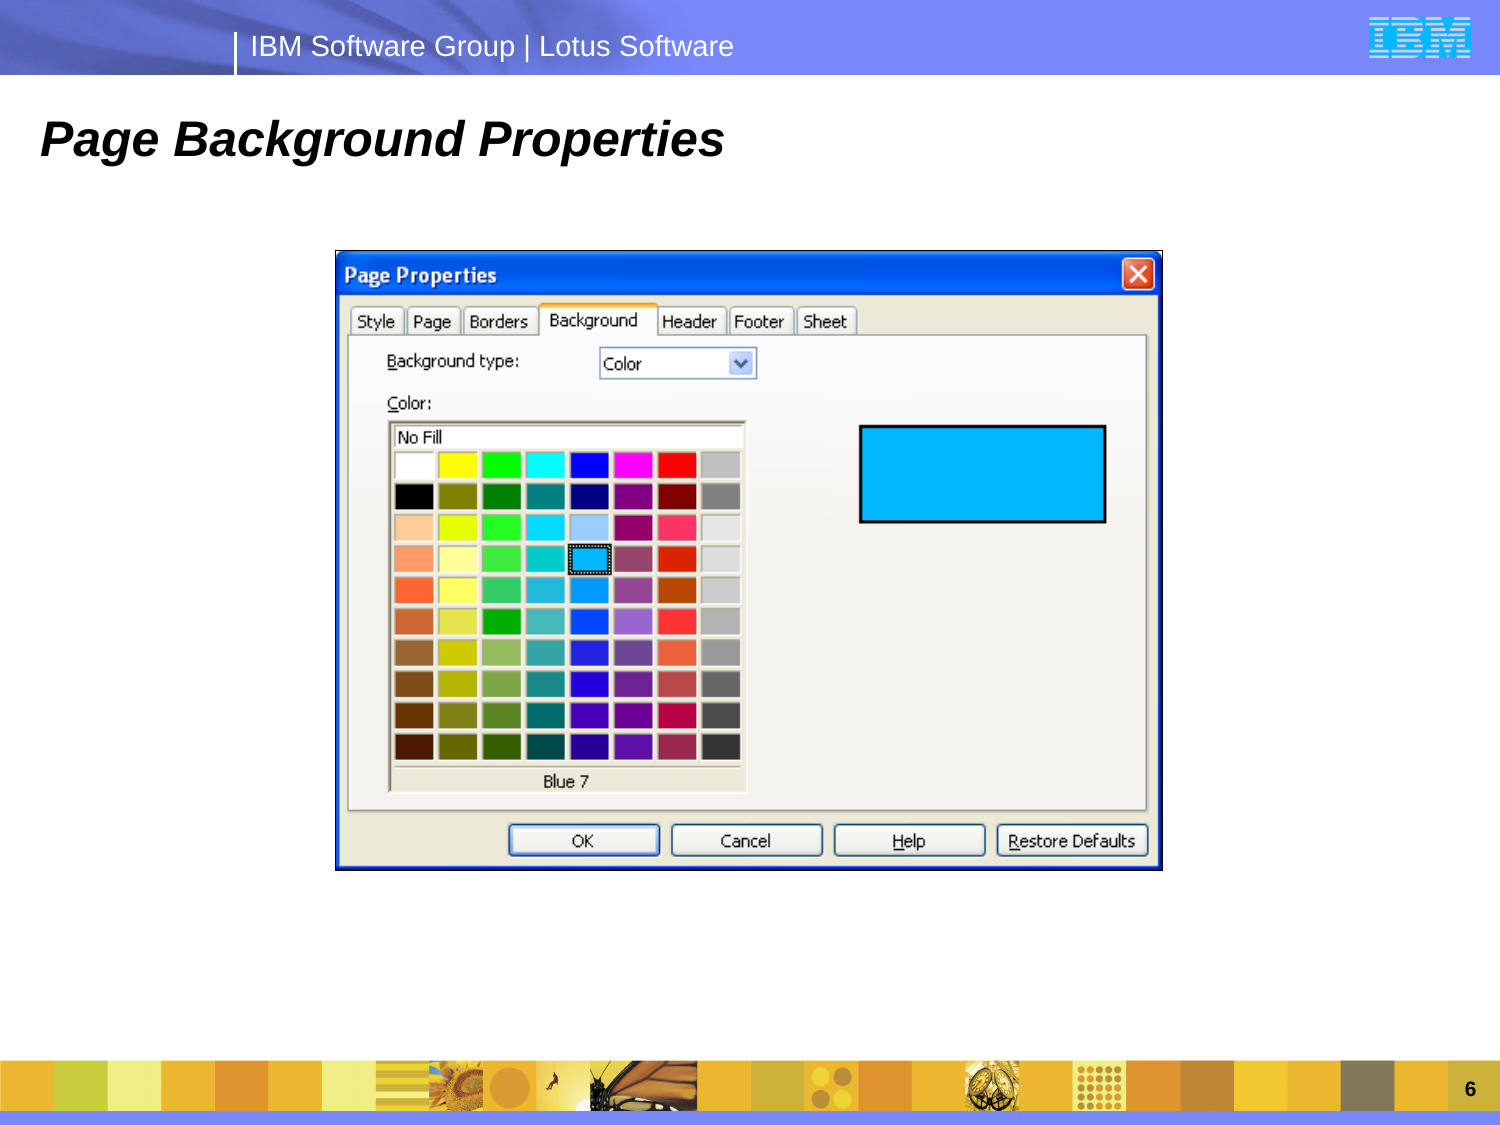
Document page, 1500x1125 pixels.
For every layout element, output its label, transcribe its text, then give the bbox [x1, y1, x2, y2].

picture [335, 250, 1163, 871]
picture [0, 1060, 1500, 1111]
title Page Background Properties [25, 106, 1378, 189]
picture [0, 0, 1500, 75]
